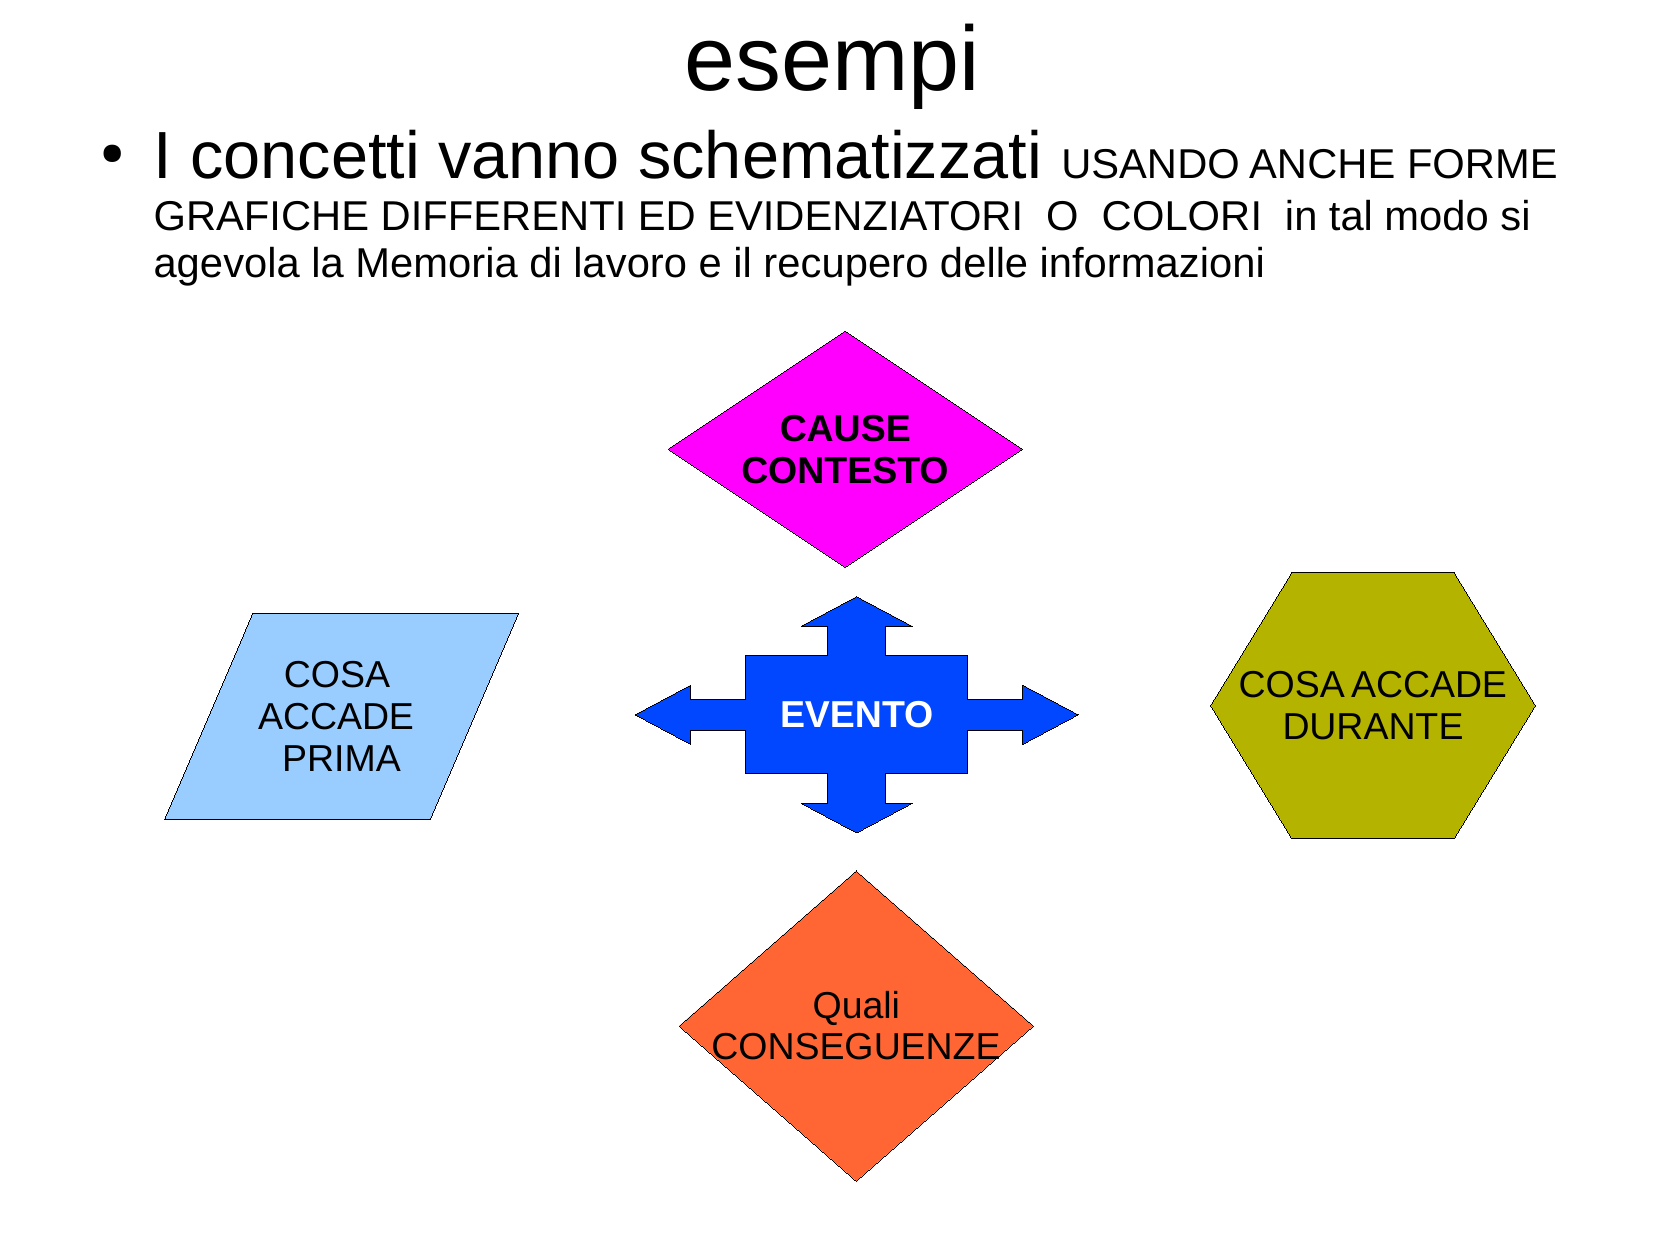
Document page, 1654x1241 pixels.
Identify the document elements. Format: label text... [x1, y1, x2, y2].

list I concetti vanno schematizzati USANDO ANCHE FORME GRAFICHE DIFFERENTI ED EVIDENZIATORI O COLORI in tal modo si agevola la Memoria di lavoro e il recupero delle informazioni [82, 118, 1571, 1010]
title esempi [88, 0, 1577, 119]
text_box EVENTO [635, 596, 1079, 833]
text_box COSA ACCADE PRIMA [164, 613, 519, 820]
text_box Quali CONSEGUENZE [679, 870, 1034, 1182]
text_box CAUSE CONTESTO [668, 331, 1023, 568]
text_box COSA ACCADE DURANTE [1210, 572, 1536, 839]
